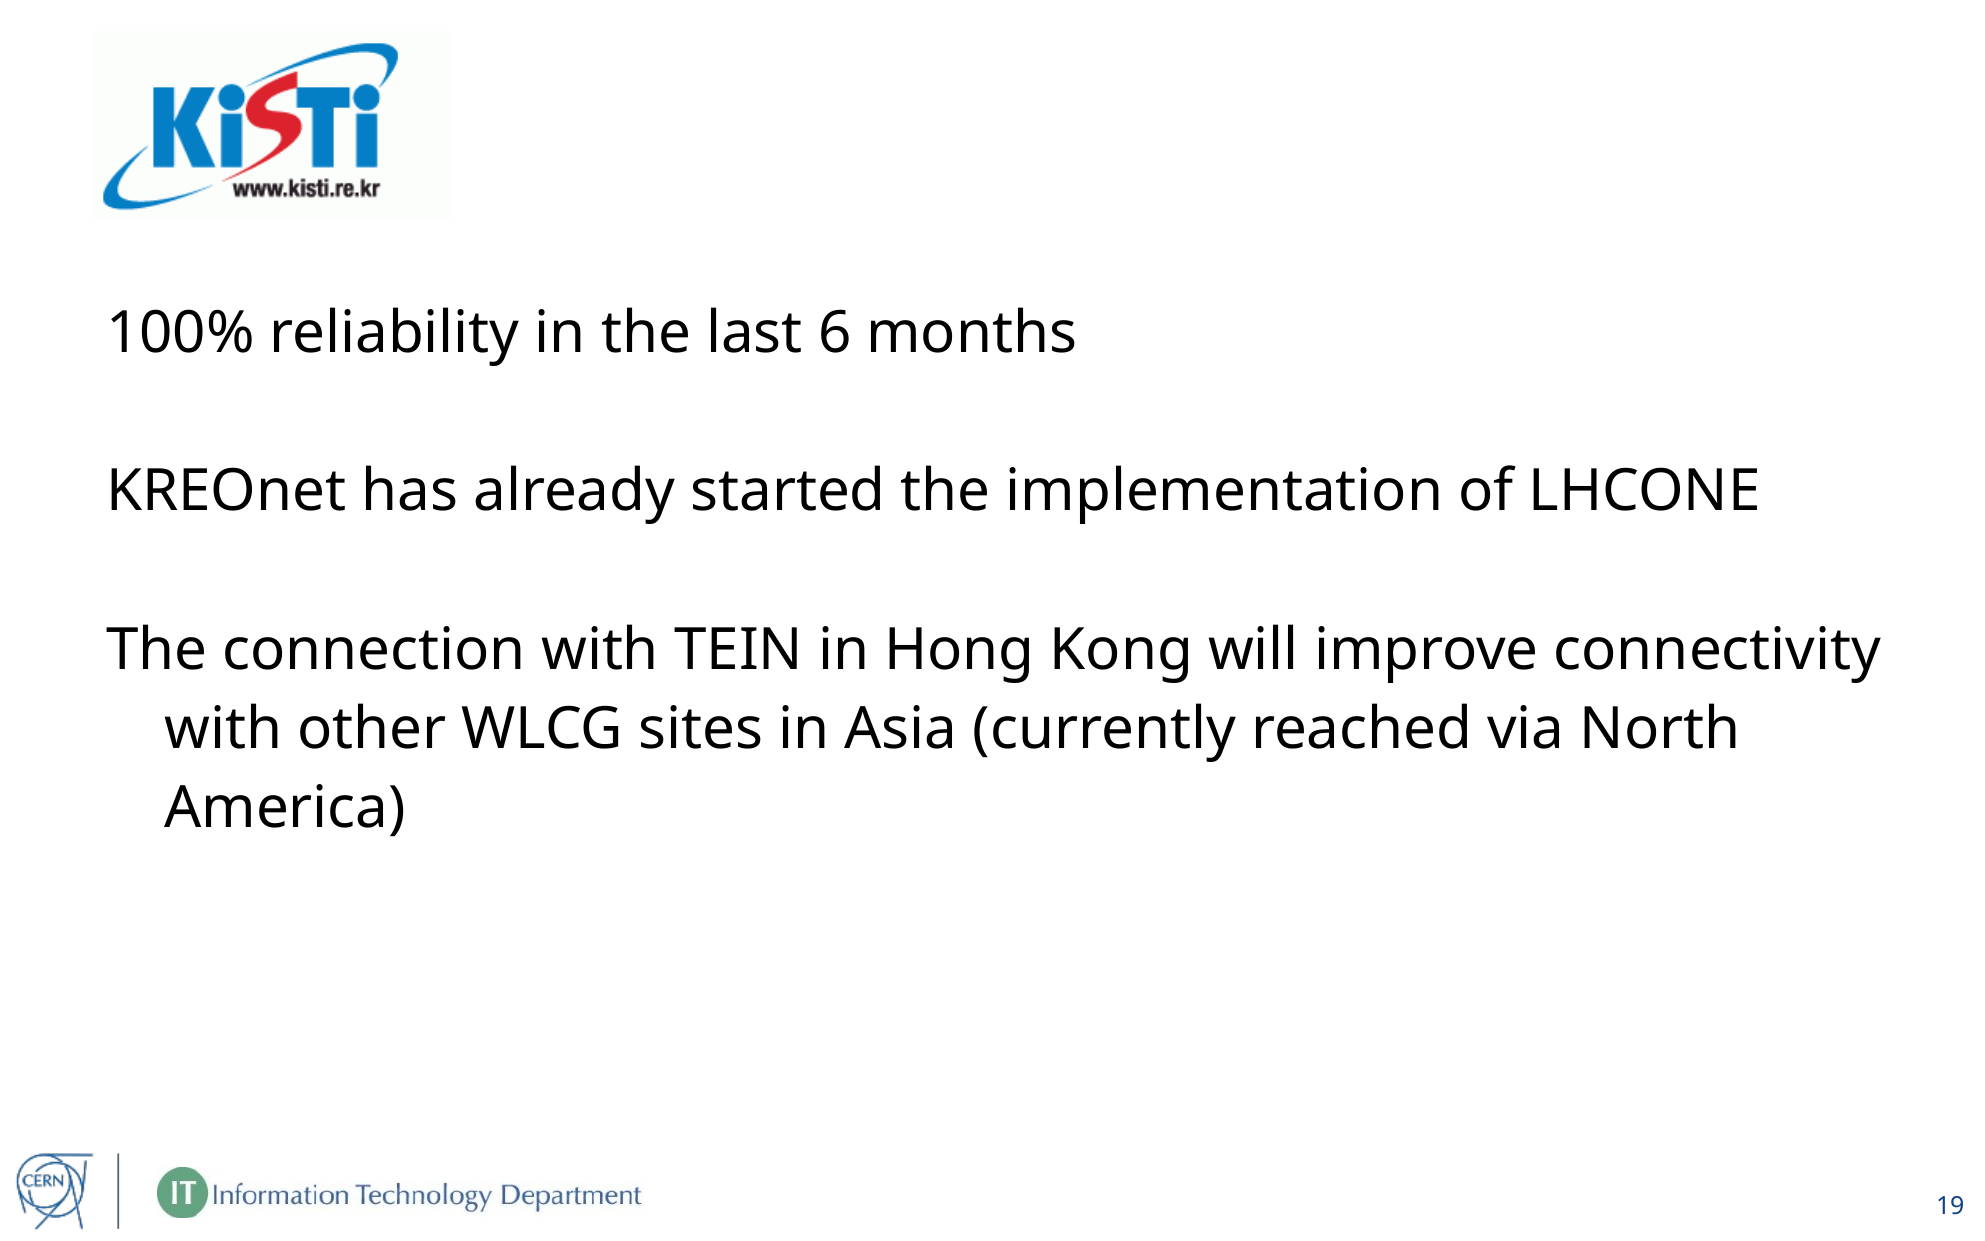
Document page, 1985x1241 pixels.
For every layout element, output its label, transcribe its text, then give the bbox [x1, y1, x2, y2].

picture [91, 31, 453, 218]
picture [38, 1207, 55, 1215]
text_box 100% reliability in the last 6 months KREOnet has already started the implementation of LHCONE The connection with TEIN in Hong Kong will improve connectivity with other WLCG sites in Asia (currently reached via North America) [91, 203, 1921, 1241]
picture [51, 1200, 64, 1215]
picture [16, 1188, 64, 1236]
picture [19, 1188, 64, 1207]
